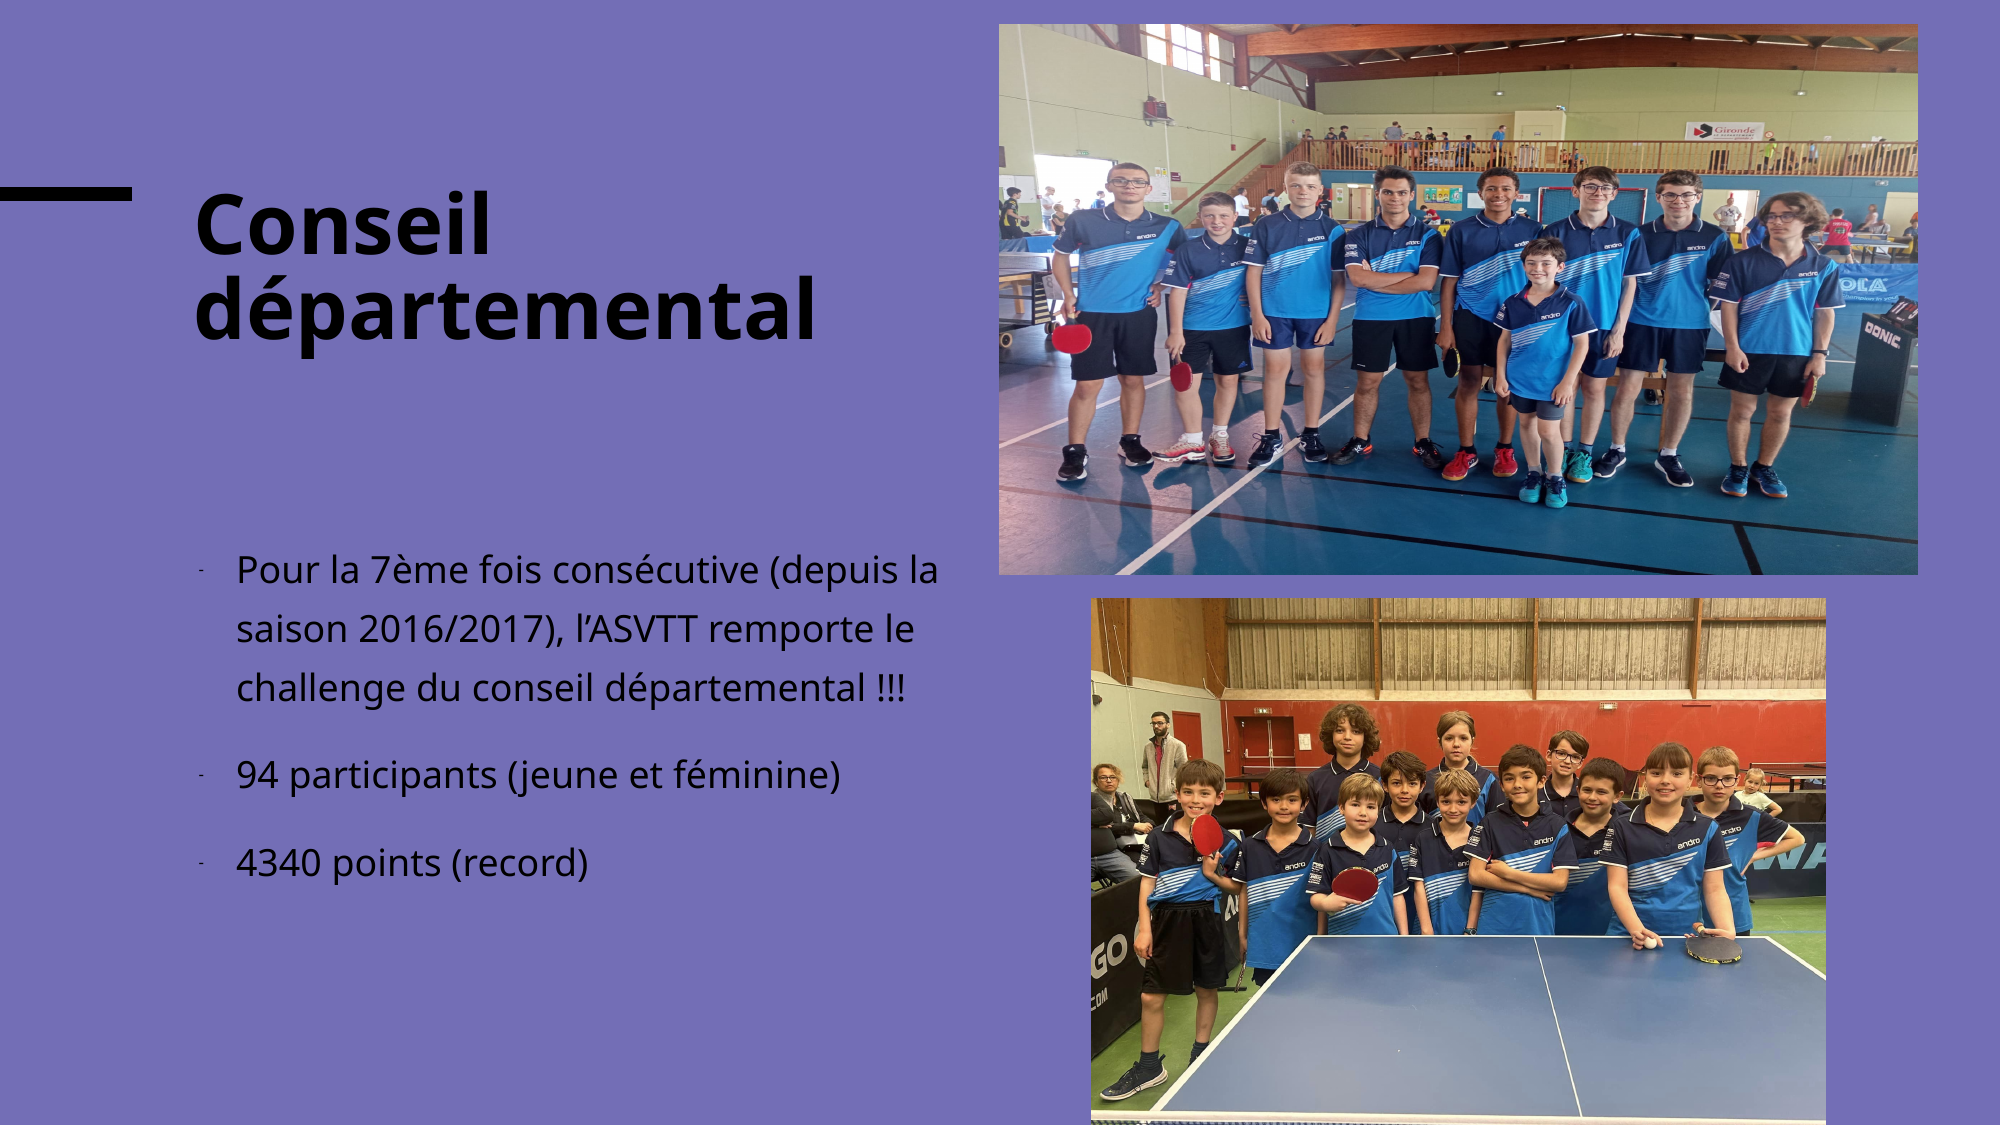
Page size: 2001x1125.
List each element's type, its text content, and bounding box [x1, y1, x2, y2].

text_box [0, 0, 2000, 1125]
picture [1091, 598, 1826, 1125]
picture [999, 24, 1918, 575]
title Conseil départemental [178, 179, 999, 515]
list Pour la 7ème fois consécutive (depuis la saison 2016/2017), l’ASVTT remporte le challenge du conseil départemental !!! 94 participants (jeune et féminine) 4340 points (record) [183, 525, 1000, 1023]
